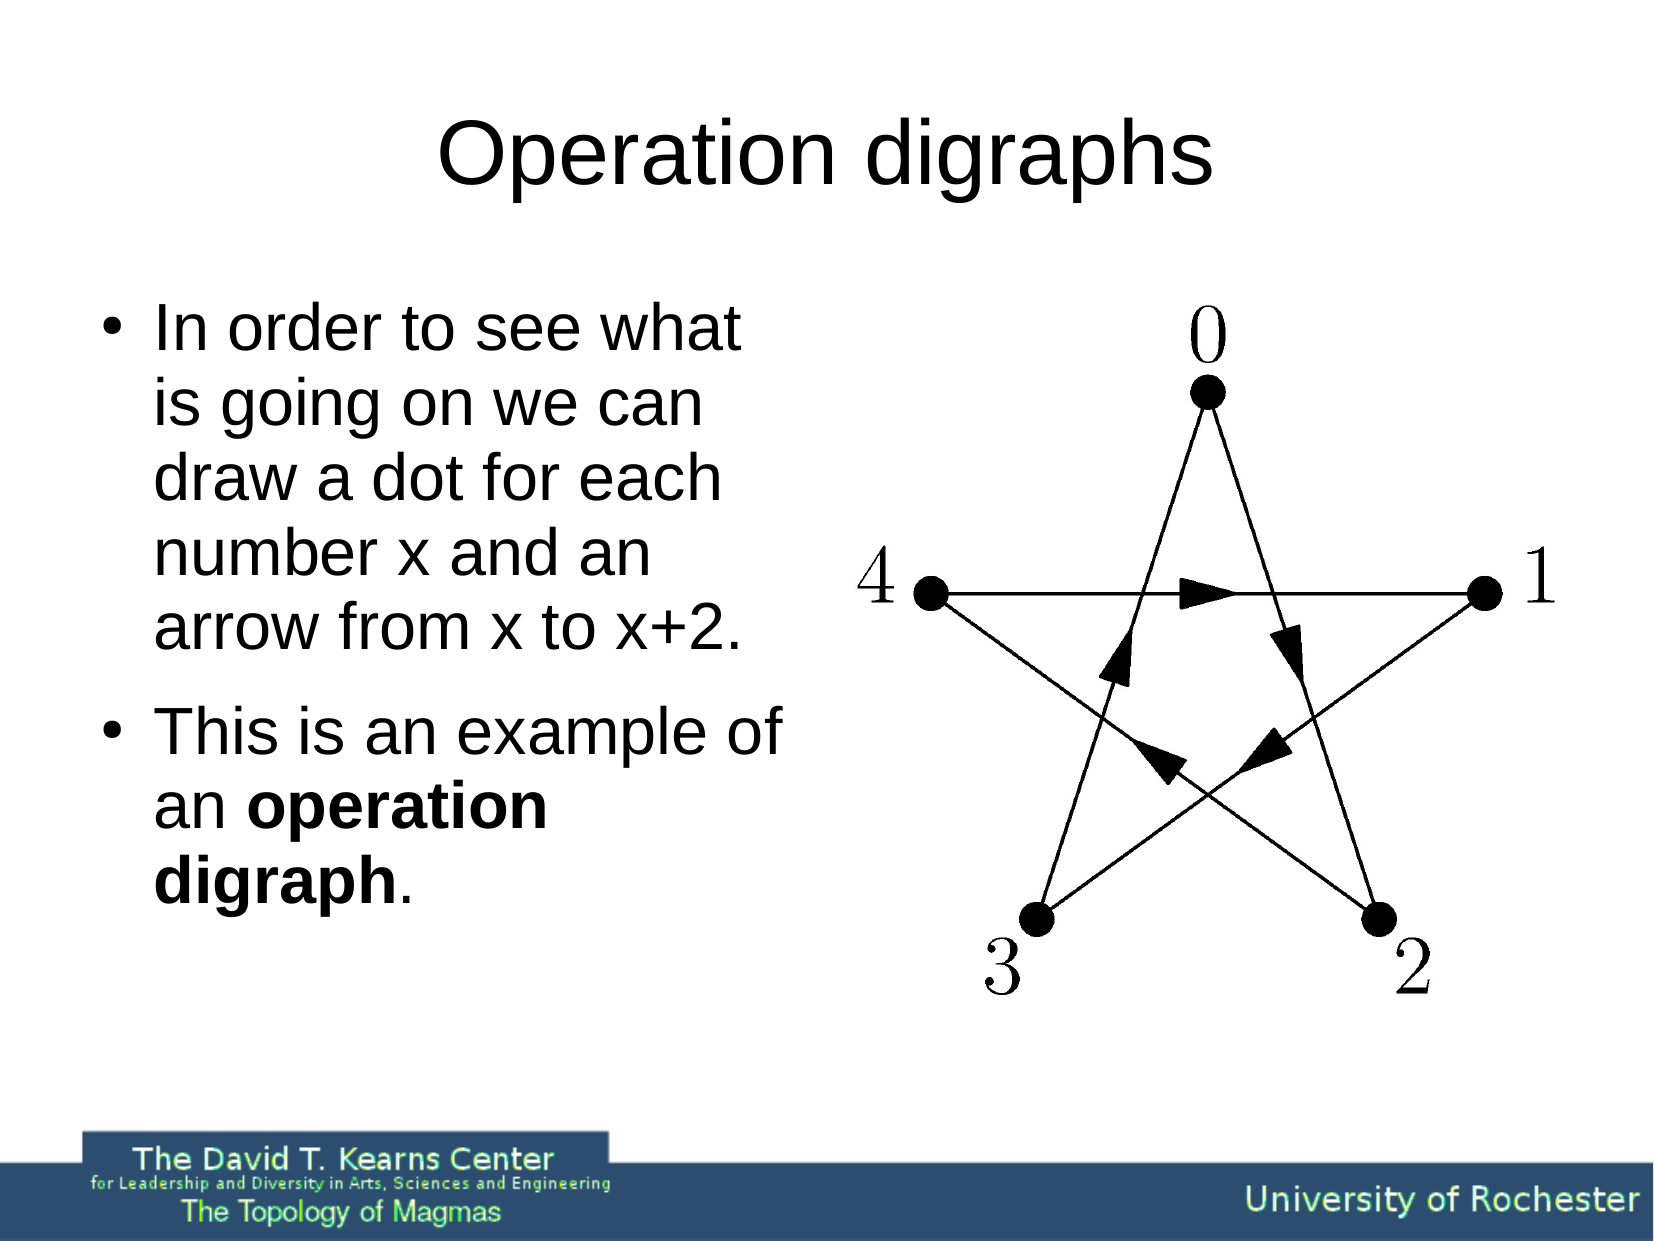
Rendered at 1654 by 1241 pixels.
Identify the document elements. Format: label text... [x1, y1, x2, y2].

picture [0, 0, 1654, 1241]
title Operation digraphs [82, 49, 1571, 257]
list In order to see what is going on we can draw a dot for each number x and an arrow from x to x+2. This is an example of an operation digraph. [82, 290, 809, 1010]
